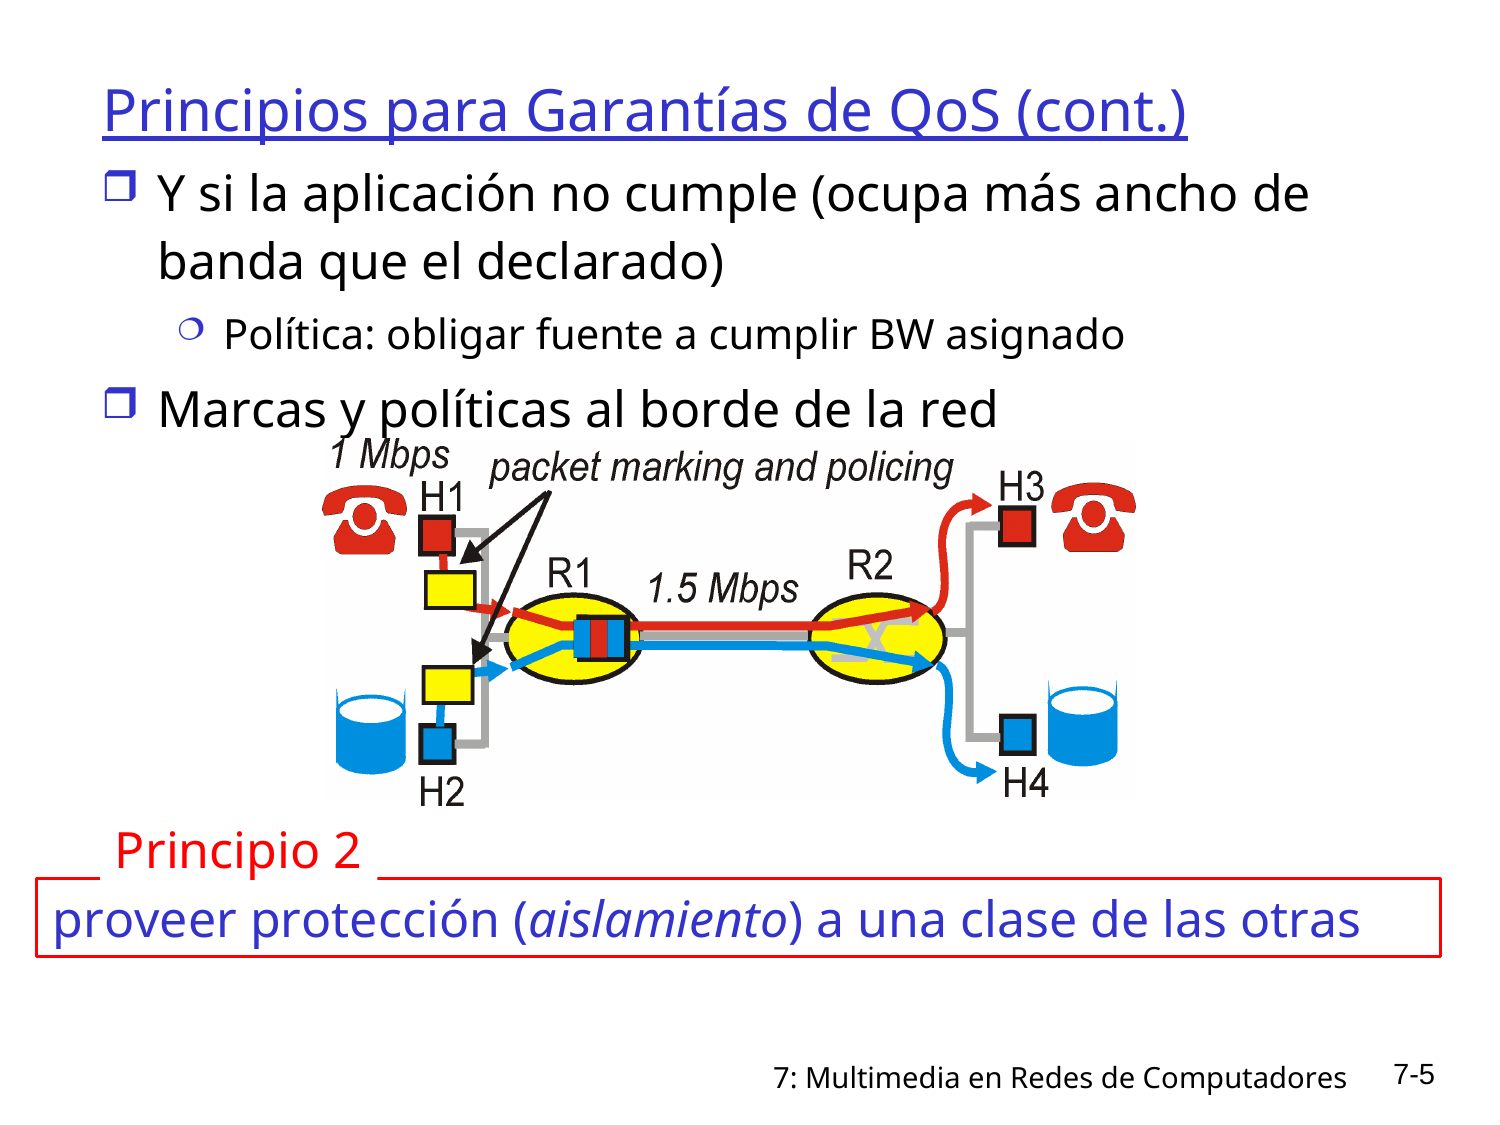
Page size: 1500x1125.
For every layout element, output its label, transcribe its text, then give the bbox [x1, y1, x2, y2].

picture [322, 438, 1136, 806]
list Y si la aplicación no cumple (ocupa más ancho de banda que el declarado) Política: obligar fuente a cumplir BW asignado Marcas y políticas al borde de la red [86, 149, 1426, 448]
title Principios para Garantías de QoS (cont.) [87, 37, 1363, 149]
text_box Principio 2 [100, 811, 378, 887]
text_box proveer protección (aislamiento) a una clase de las otras [36, 878, 1441, 957]
